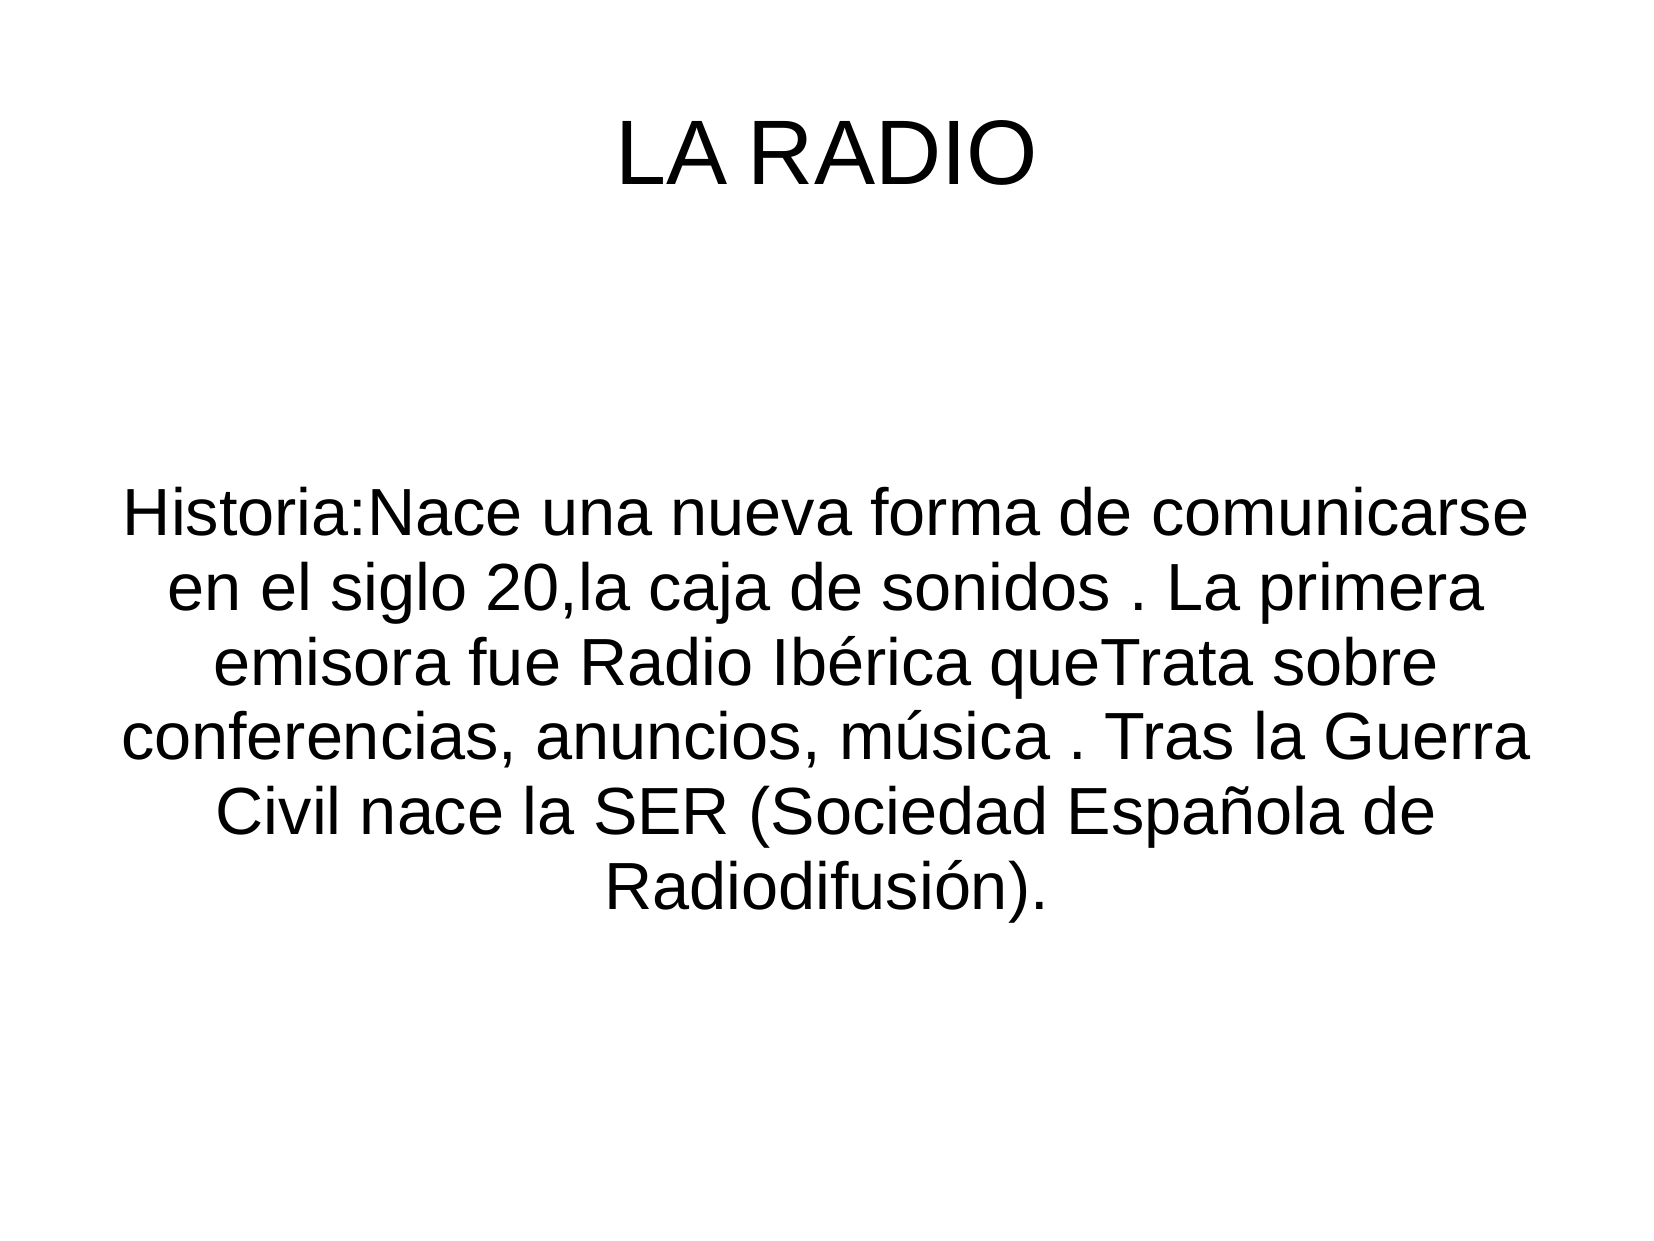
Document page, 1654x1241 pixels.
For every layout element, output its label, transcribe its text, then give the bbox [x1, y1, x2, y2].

title LA RADIO [82, 49, 1571, 257]
subtitle Historia:Nace una nueva forma de comunicarse en el siglo 20,la caja de sonidos . La primera emisora fue Radio Ibérica queTrata sobre conferencias, anuncios, música . Tras la Guerra Civil nace la SER (Sociedad Española de Radiodifusión). [82, 290, 1571, 1109]
